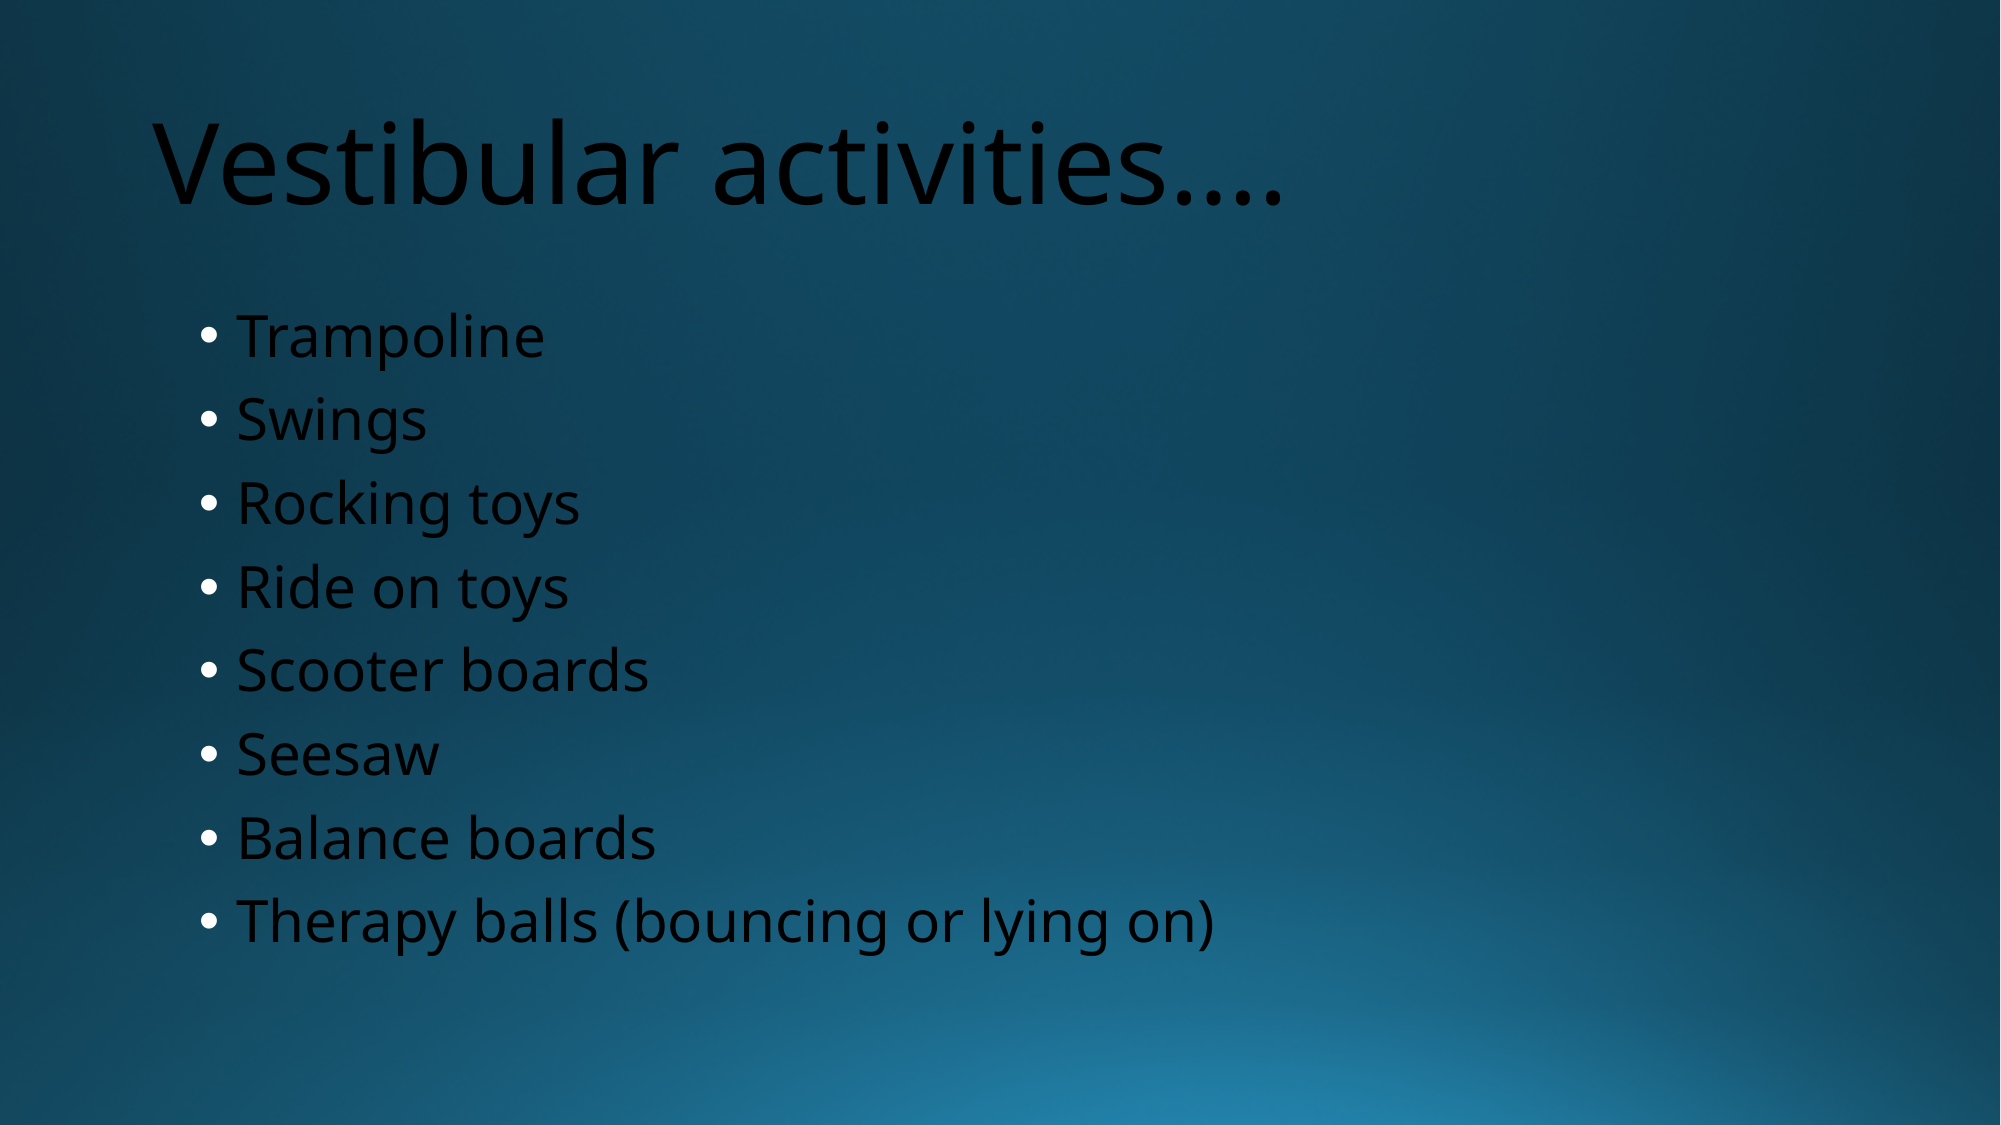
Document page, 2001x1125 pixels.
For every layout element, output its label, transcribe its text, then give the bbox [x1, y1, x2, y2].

title Vestibular activities…. [137, 59, 1863, 278]
list Trampoline Swings Rocking toys Ride on toys Scooter boards Seesaw Balance boards Therapy balls (bouncing or lying on) [183, 299, 1863, 1014]
